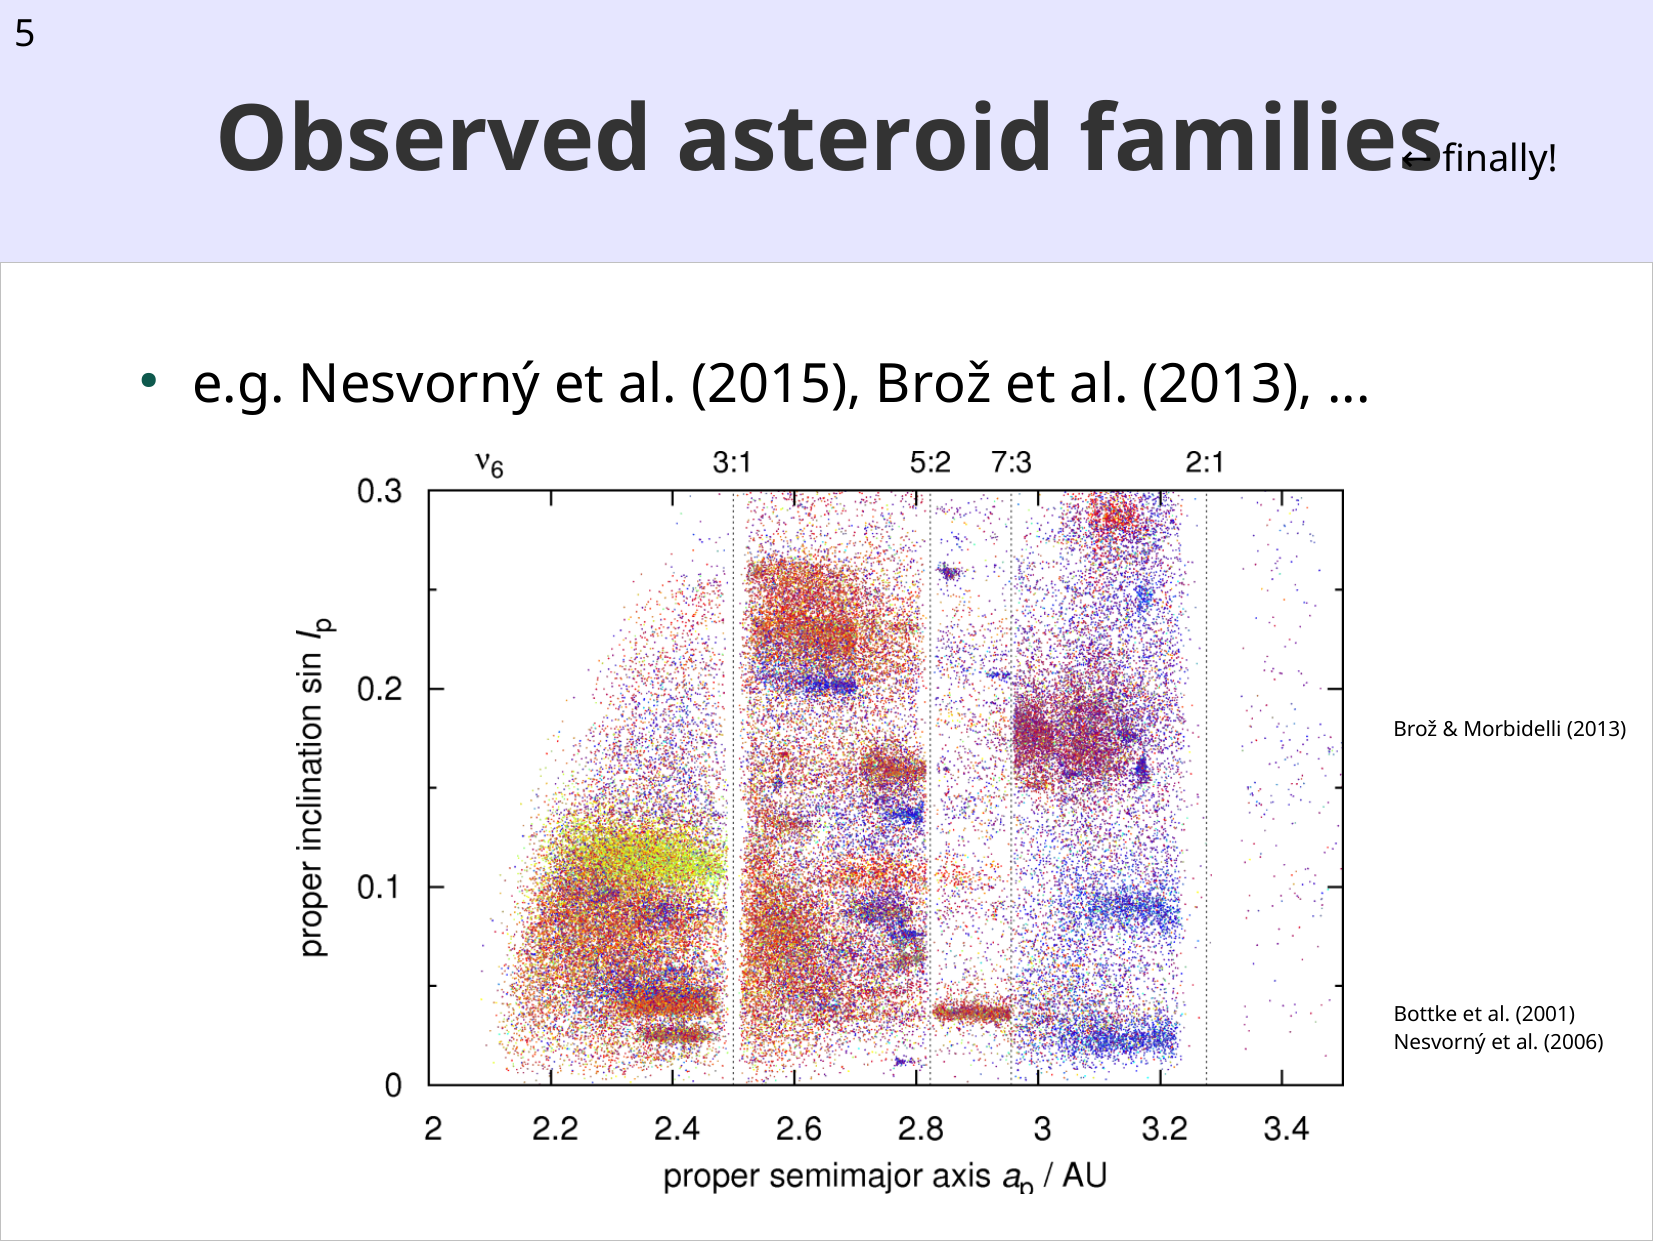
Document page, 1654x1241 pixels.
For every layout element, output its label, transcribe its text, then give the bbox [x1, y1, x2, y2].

picture [296, 451, 1344, 1194]
text_box Brož & Morbidelli (2013) [1378, 707, 1614, 747]
text_box Bottke et al. (2001) Nesvorný et al. (2006) [1378, 991, 1601, 1056]
text_box ← finally! [1386, 124, 1566, 183]
text_box 5 [0, 0, 49, 59]
title Observed asteroid families [124, 31, 1536, 239]
list e.g. Nesvorný et al. (2015), Brož et al. (2013), ... [121, 344, 1534, 1065]
